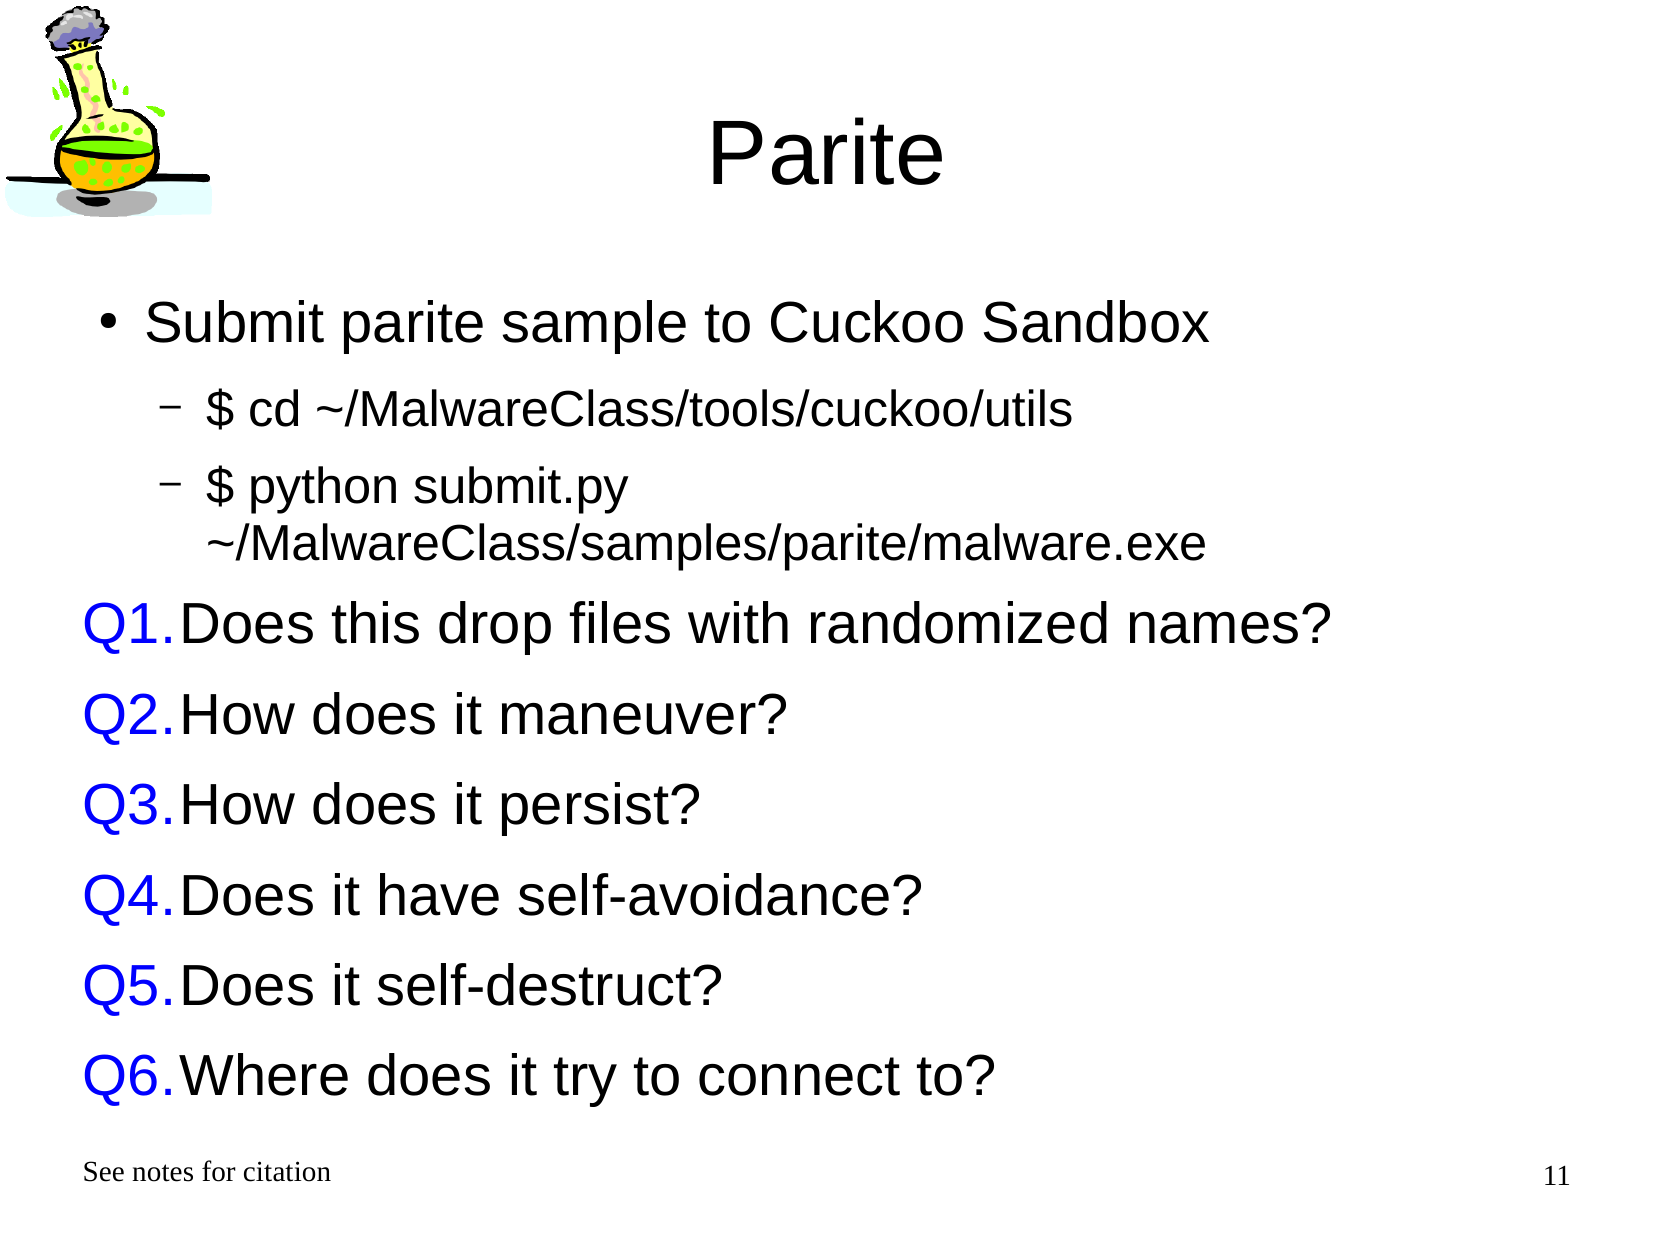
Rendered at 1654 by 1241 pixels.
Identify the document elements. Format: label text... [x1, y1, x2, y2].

picture [5, 6, 212, 217]
title Parite [82, 49, 1571, 257]
list Submit parite sample to Cuckoo Sandbox $ cd ~/MalwareClass/tools/cuckoo/utils $ python submit.py ~/MalwareClass/samples/parite/malware.exe Does this drop files with randomized names? How does it maneuver? How does it persist? Does it have self-avoidance? Does it self-destruct? Where does it try to connect to? [82, 290, 1576, 1111]
